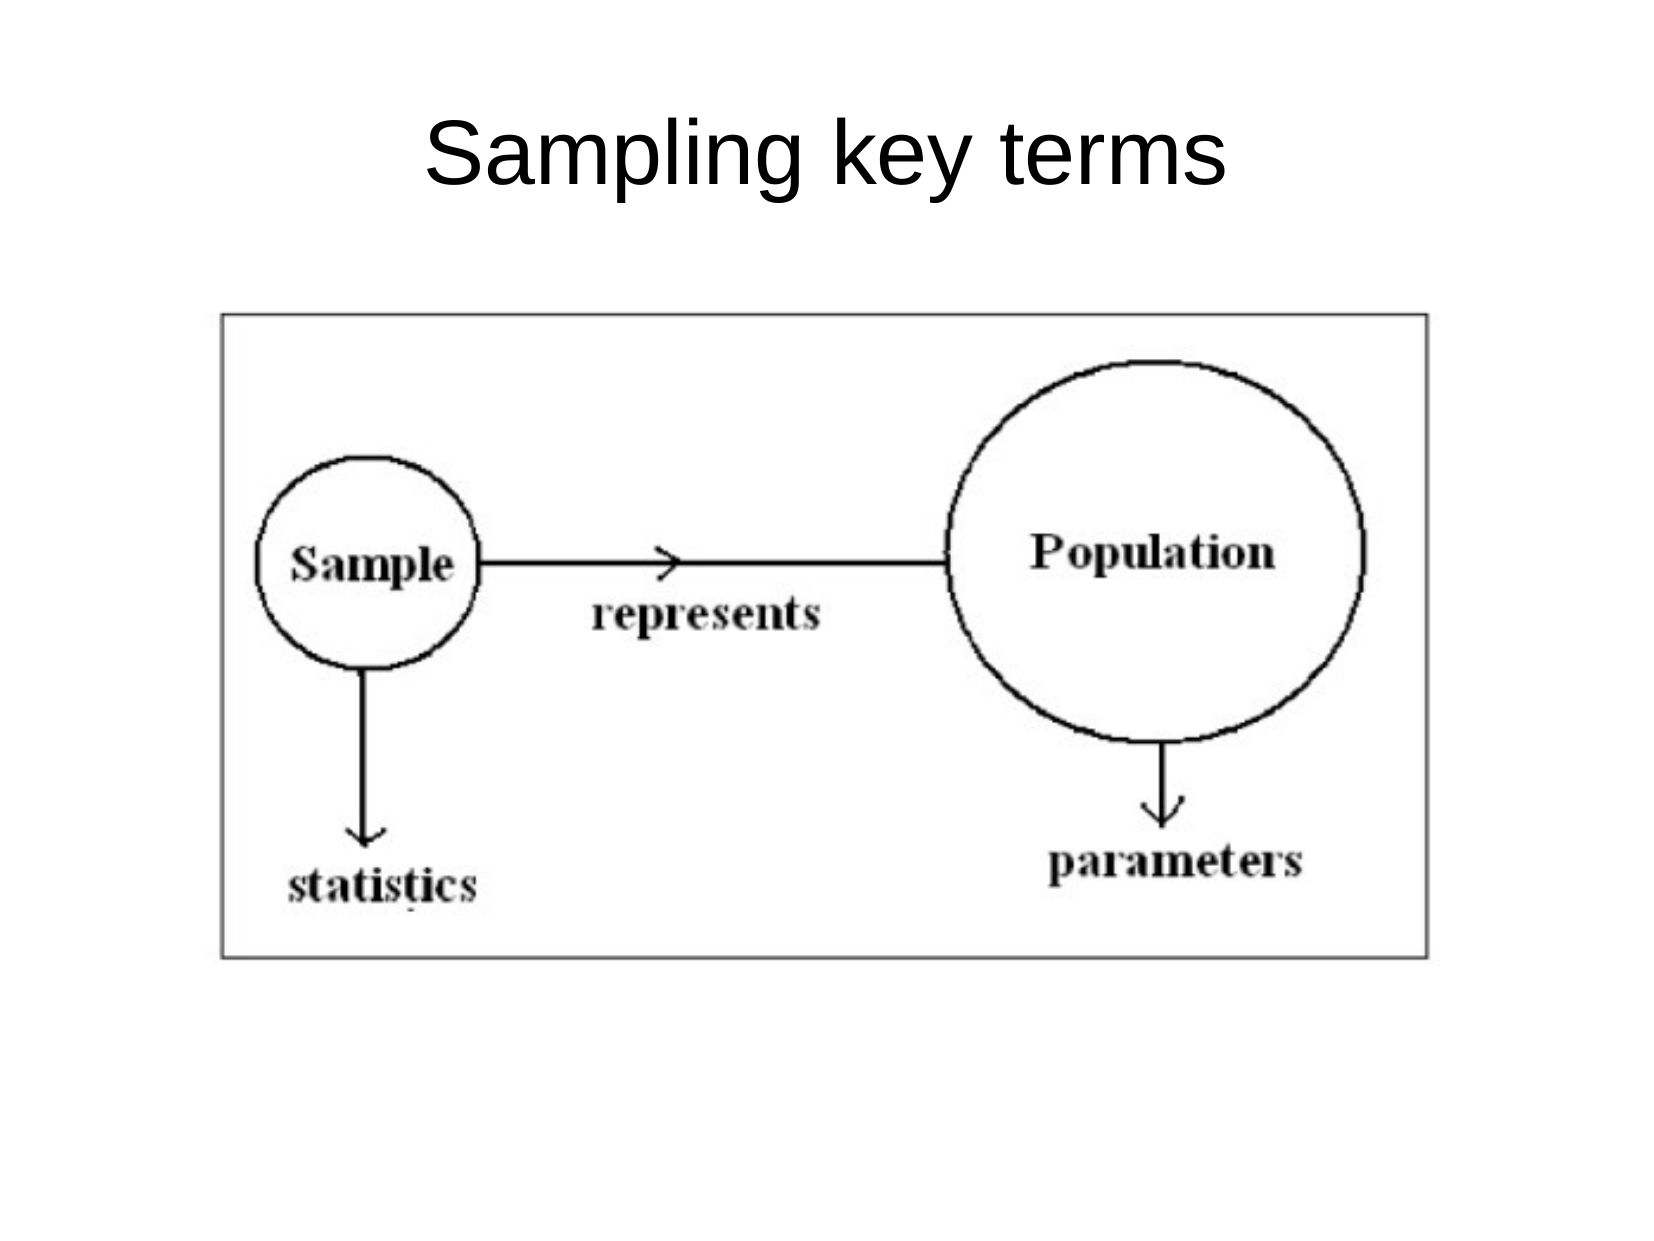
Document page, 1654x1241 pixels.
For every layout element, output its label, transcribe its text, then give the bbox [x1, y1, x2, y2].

title Sampling key terms [82, 49, 1571, 257]
picture [206, 295, 1447, 975]
